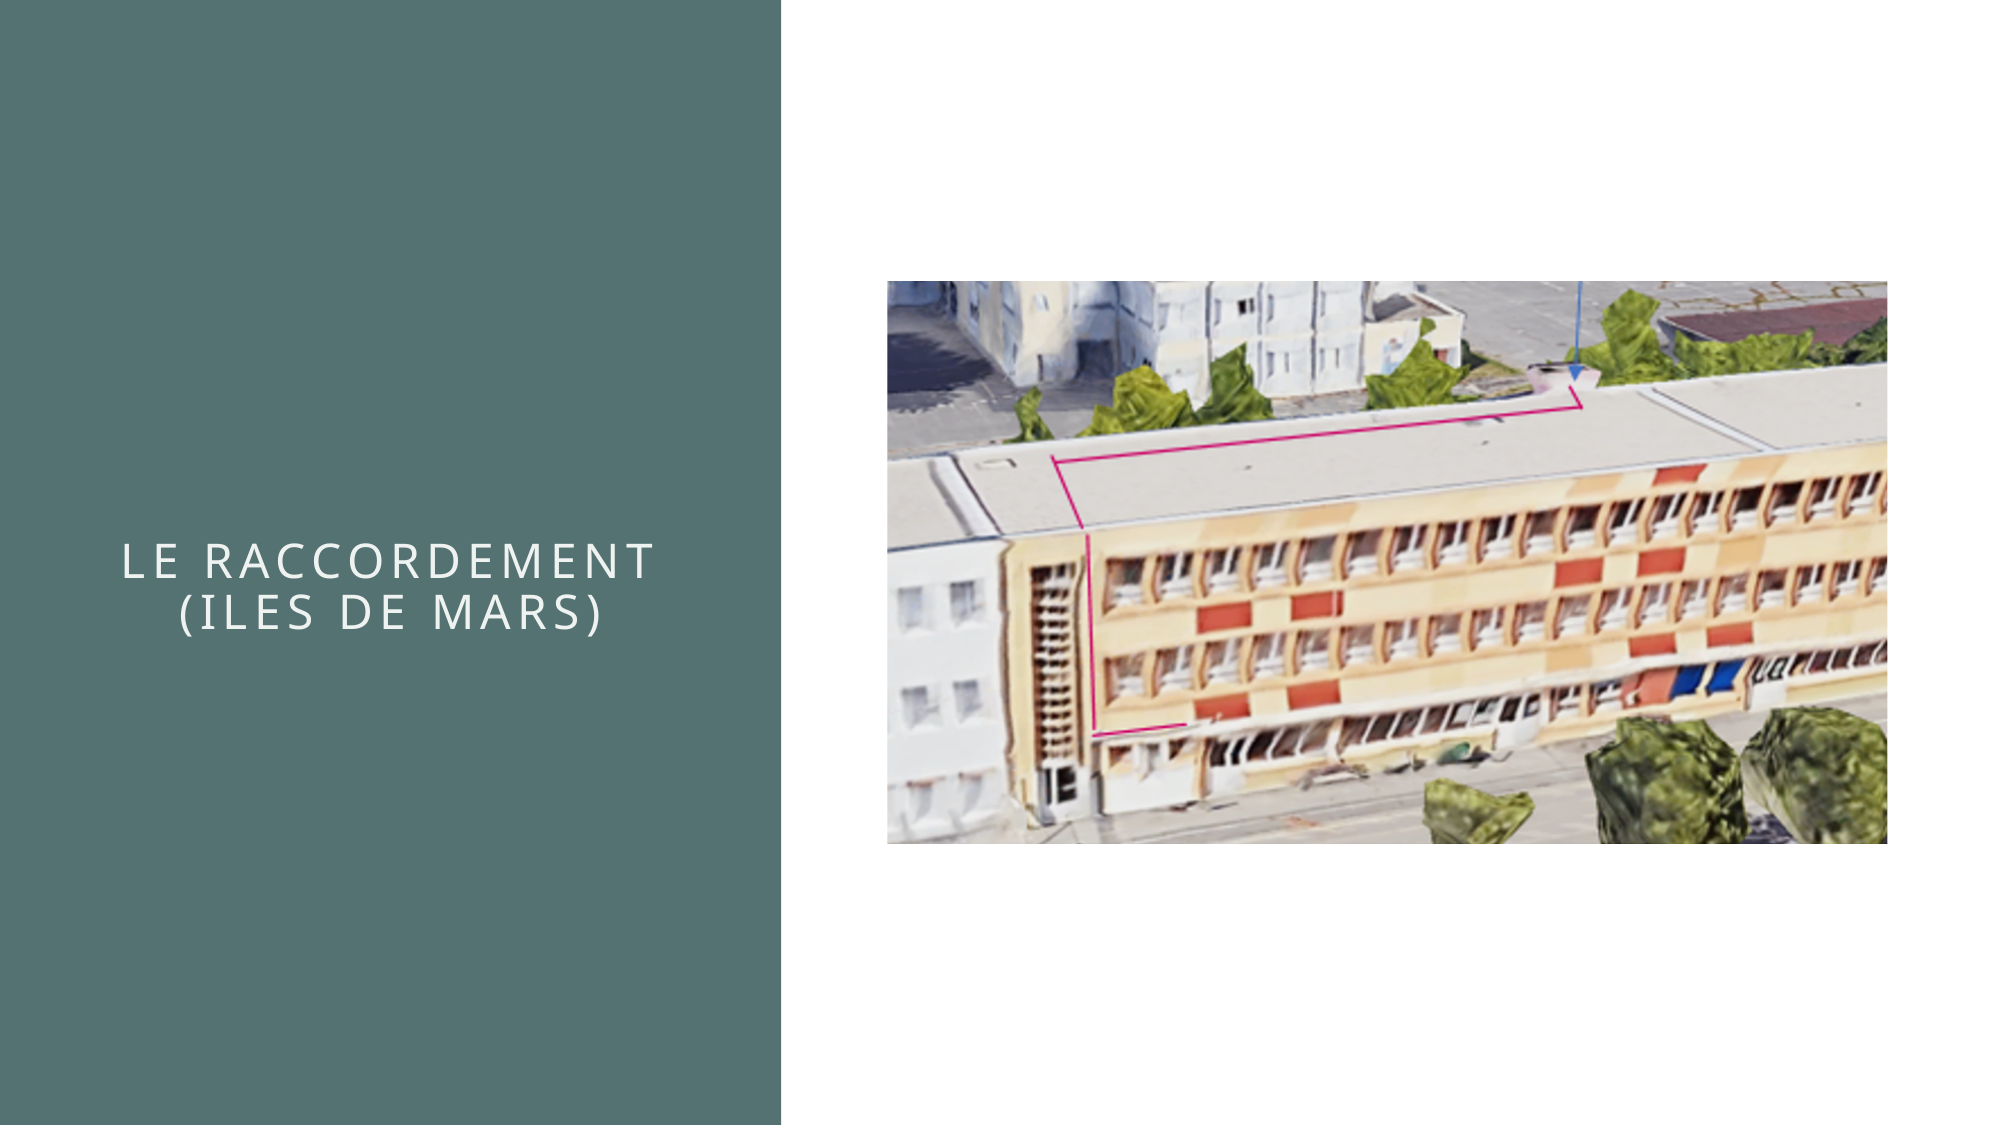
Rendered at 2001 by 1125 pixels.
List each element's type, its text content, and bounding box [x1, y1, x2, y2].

title Le raccordement (Iles de mars) [88, 148, 693, 648]
picture [887, 281, 1888, 844]
text_box [0, 0, 782, 1125]
